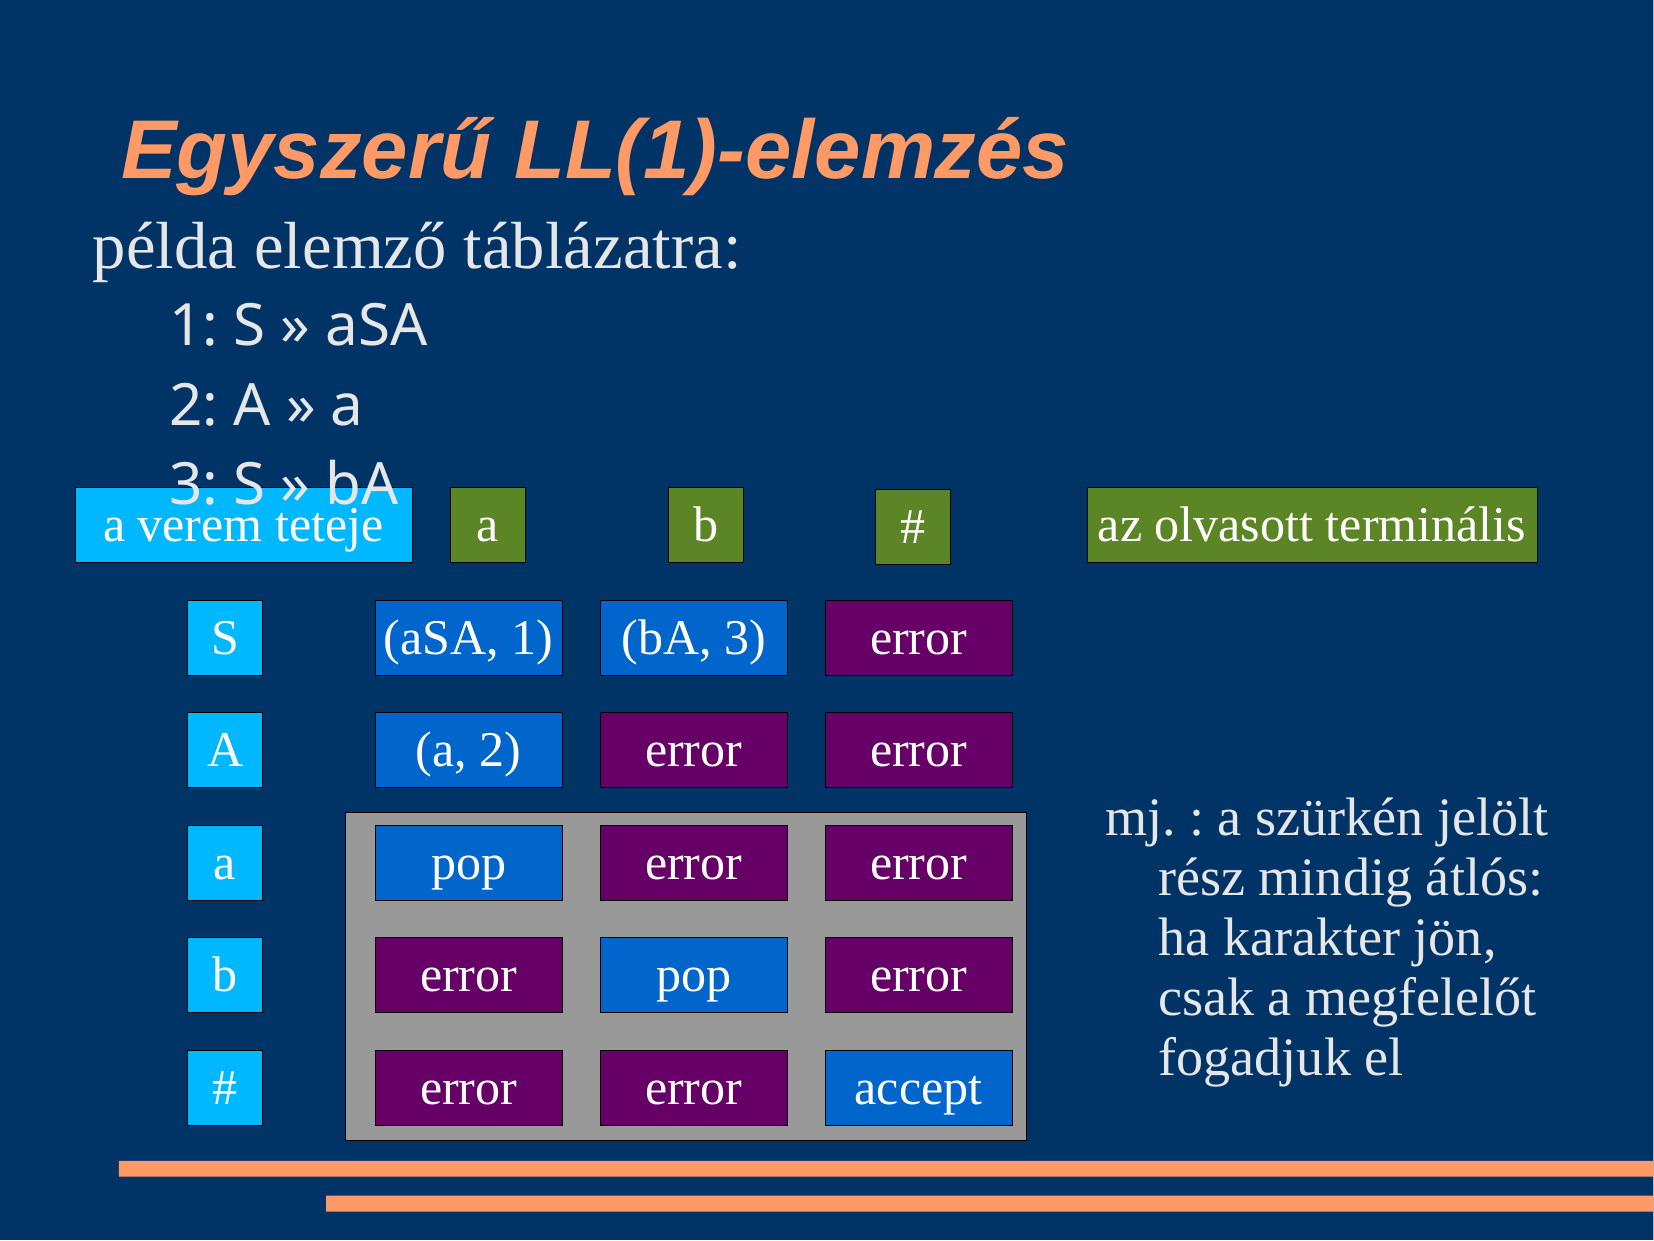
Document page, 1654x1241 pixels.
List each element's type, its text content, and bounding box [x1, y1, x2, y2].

text_box a [450, 494, 526, 563]
text_box error [825, 937, 1013, 1013]
text_box pop [375, 825, 563, 901]
text_box error [825, 600, 1013, 676]
title Egyszerű LL(1)-elemzés [121, 46, 1534, 254]
text_box error [600, 1050, 788, 1126]
text_box error [600, 712, 788, 788]
list példa elemző táblázatra: 1: S » aSA 2: A » a 3: S » bA [75, 209, 826, 494]
text_box A [187, 712, 263, 788]
text_box a verem teteje [75, 494, 413, 563]
text_box error [375, 1050, 563, 1126]
text_box (bA, 3) [600, 600, 788, 676]
text_box az olvasott terminális [1087, 487, 1538, 563]
list mj. : a szürkén jelölt rész mindig átlós: ha karakter jön, csak a megfelelőt fogadjuk el [1087, 787, 1576, 1116]
text_box error [825, 712, 1013, 788]
text_box error [600, 825, 788, 901]
text_box a [187, 825, 263, 901]
text_box # [875, 489, 951, 565]
text_box S [187, 600, 263, 676]
text_box (a, 2) [375, 712, 563, 788]
text_box [345, 812, 1027, 1141]
text_box # [187, 1050, 263, 1126]
text_box pop [600, 937, 788, 1013]
text_box error [825, 825, 1013, 901]
text_box b [668, 494, 744, 563]
text_box (aSA, 1) [375, 600, 563, 676]
text_box error [375, 937, 563, 1013]
text_box accept [825, 1050, 1013, 1126]
text_box b [187, 937, 263, 1013]
